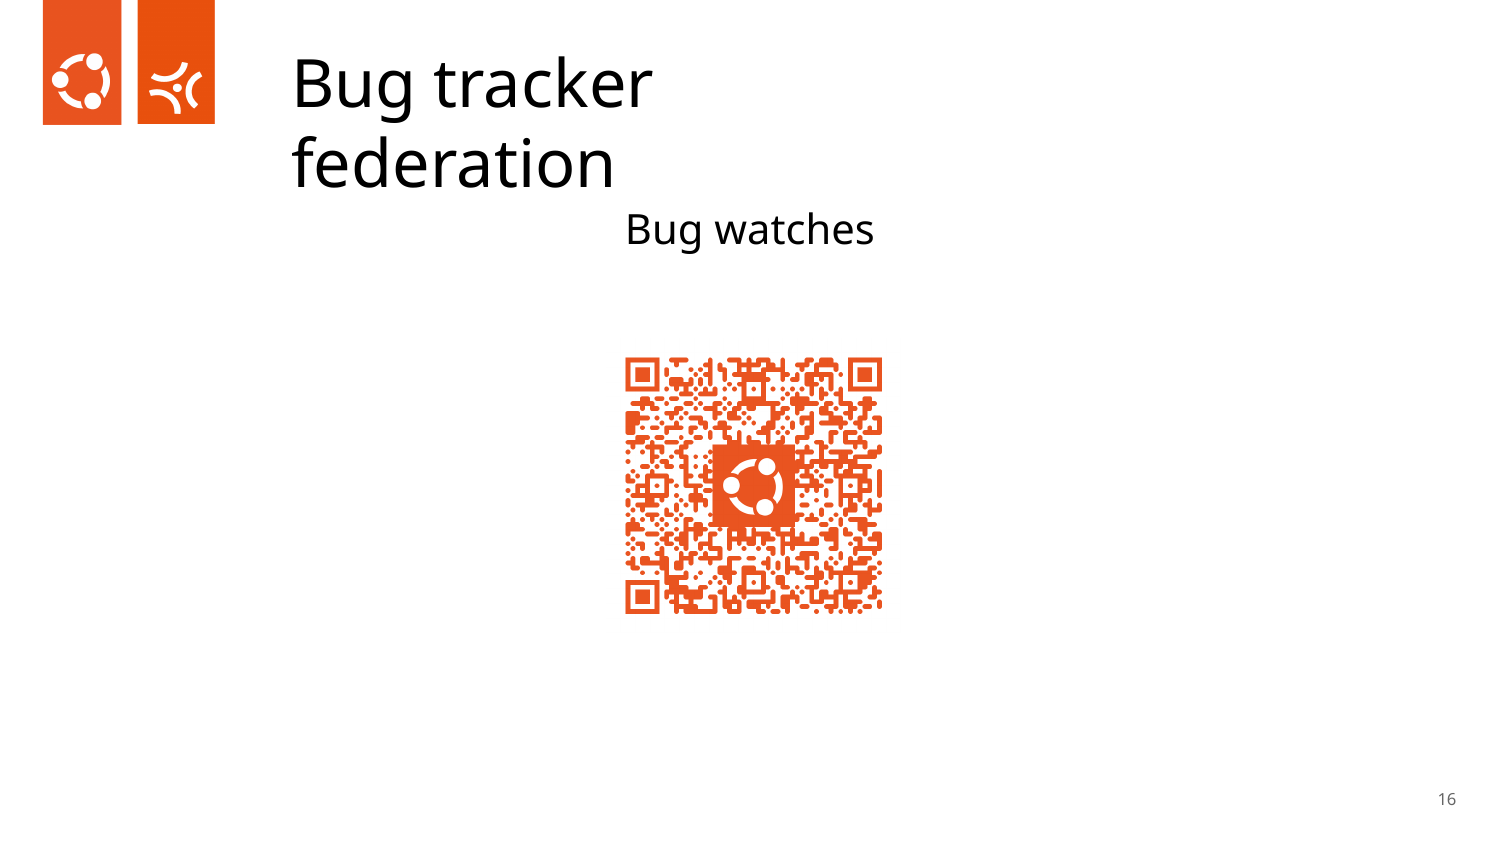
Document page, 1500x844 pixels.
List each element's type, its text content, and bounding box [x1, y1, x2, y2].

picture [137, 0, 216, 124]
slide_number <number> [1381, 773, 1472, 839]
title Bug tracker federation [291, 40, 986, 124]
text_box Bug watches [183, 188, 1317, 345]
picture [606, 338, 901, 633]
